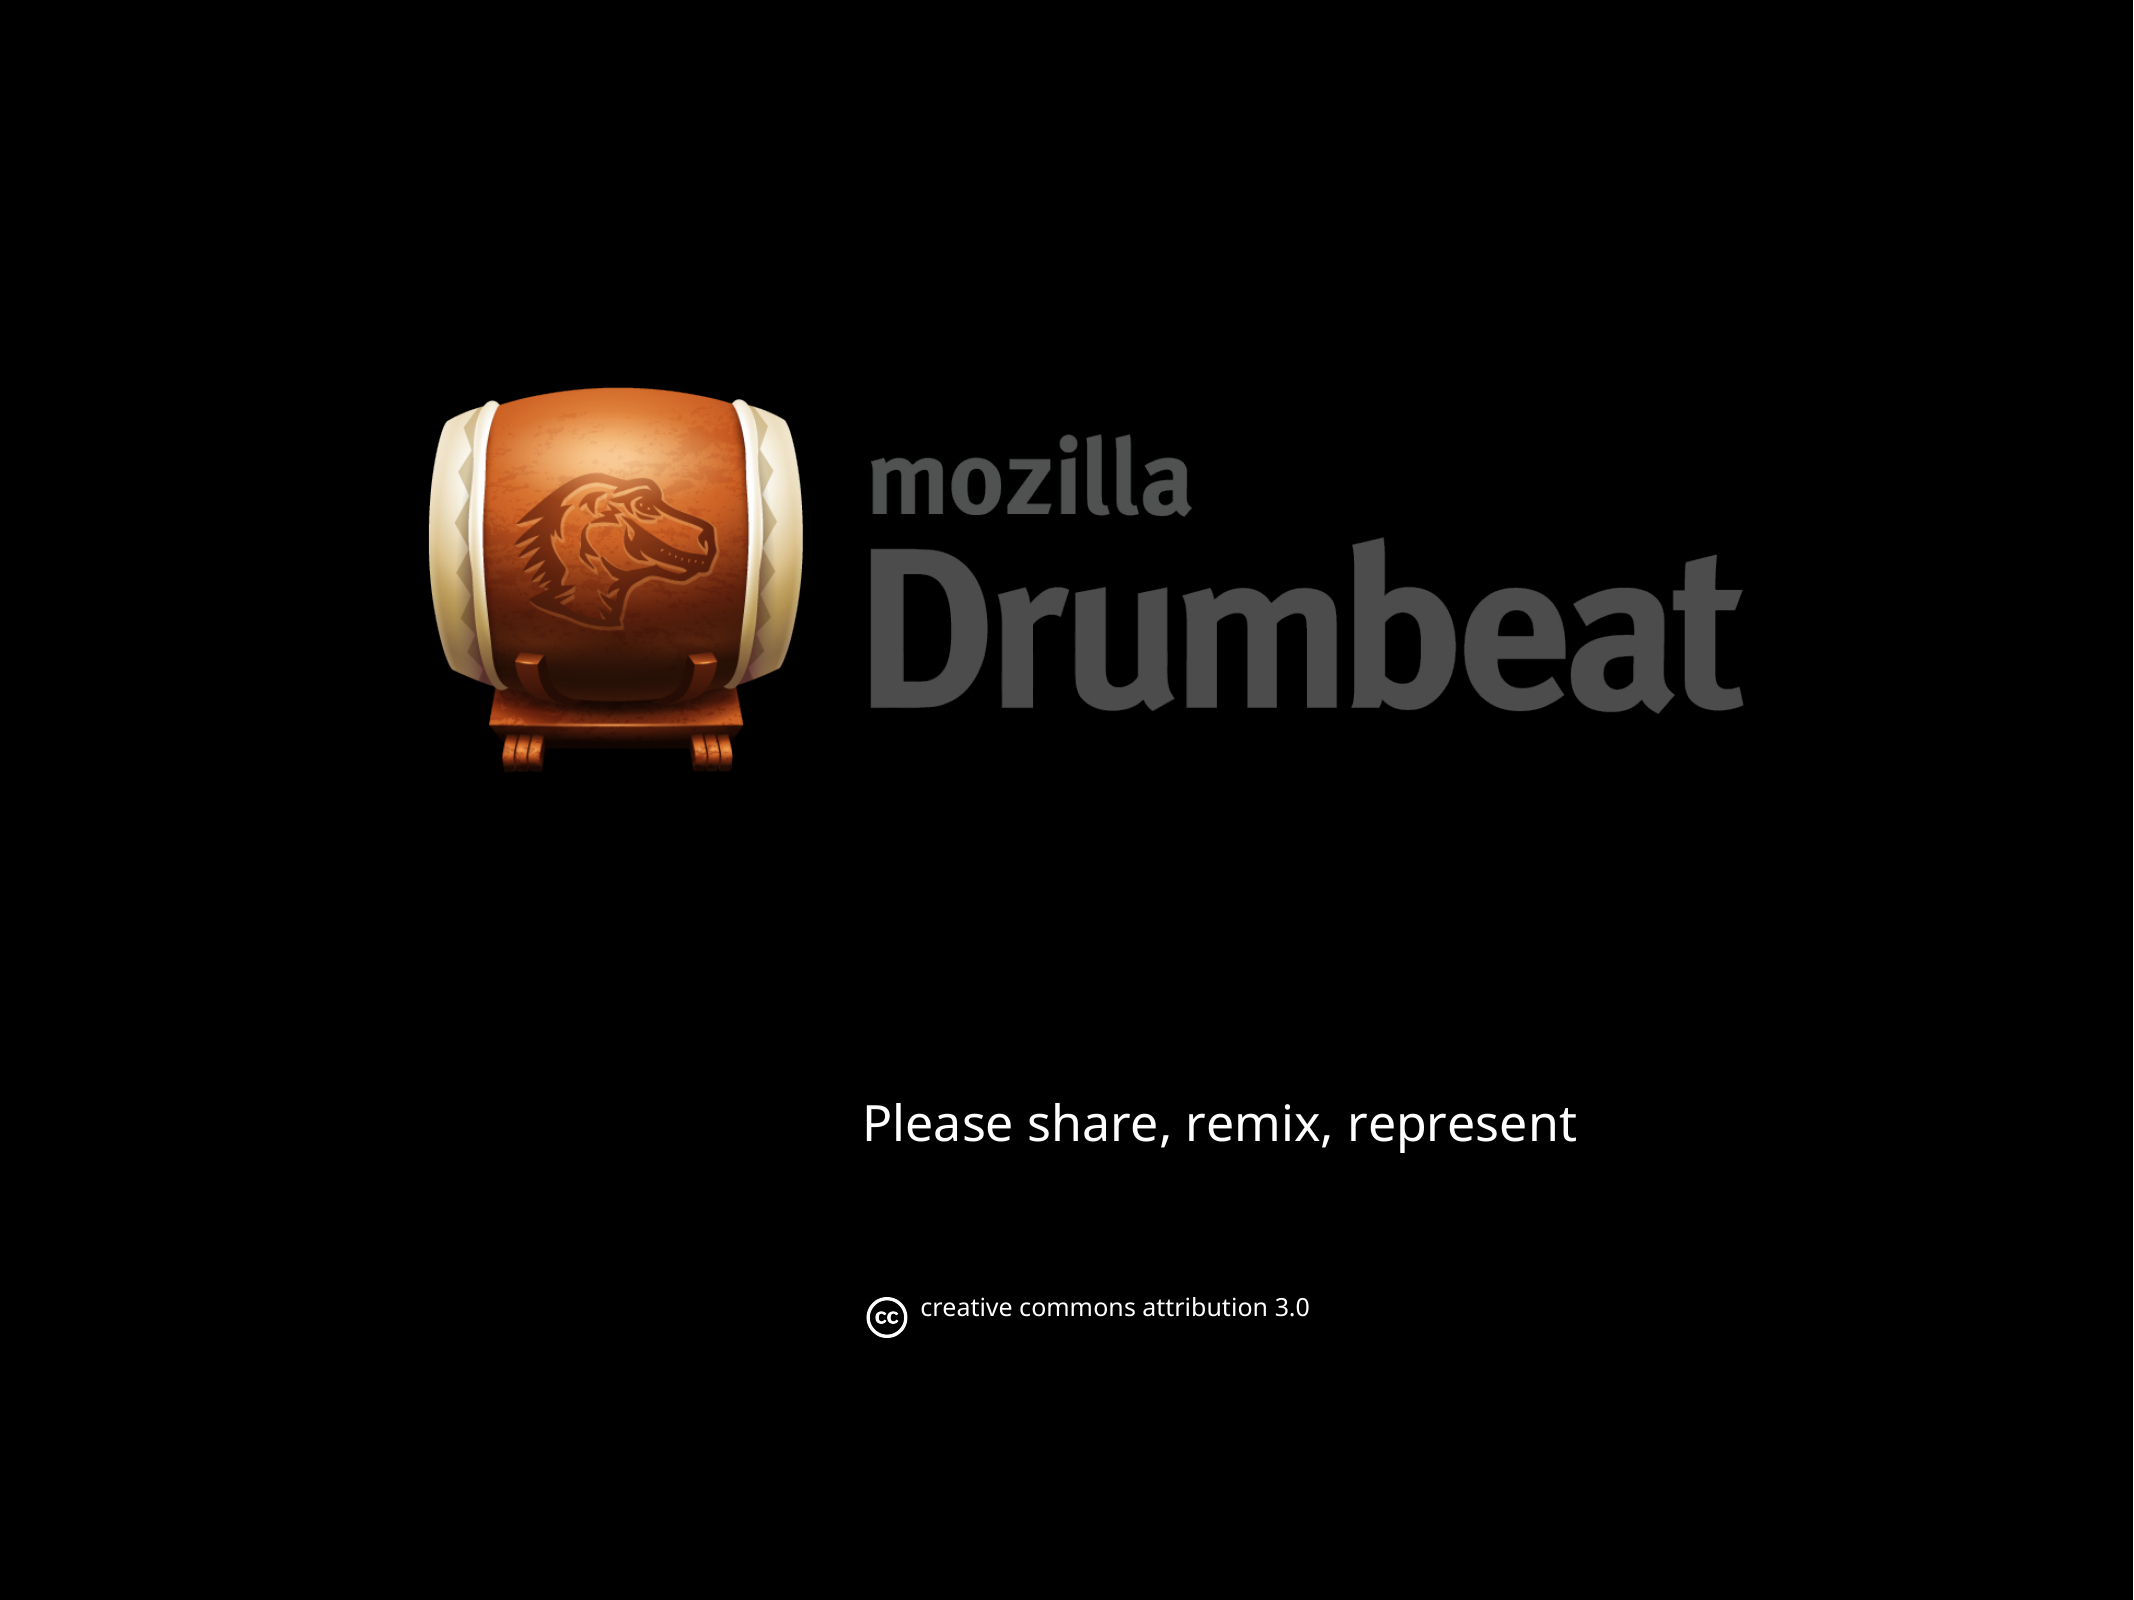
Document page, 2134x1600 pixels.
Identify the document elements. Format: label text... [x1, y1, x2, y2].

text_box creative commons attribution 3.0 [912, 1291, 1919, 1367]
picture [362, 364, 1771, 844]
picture [846, 1287, 928, 1345]
text_box Please share, remix, represent [854, 1091, 1953, 1284]
